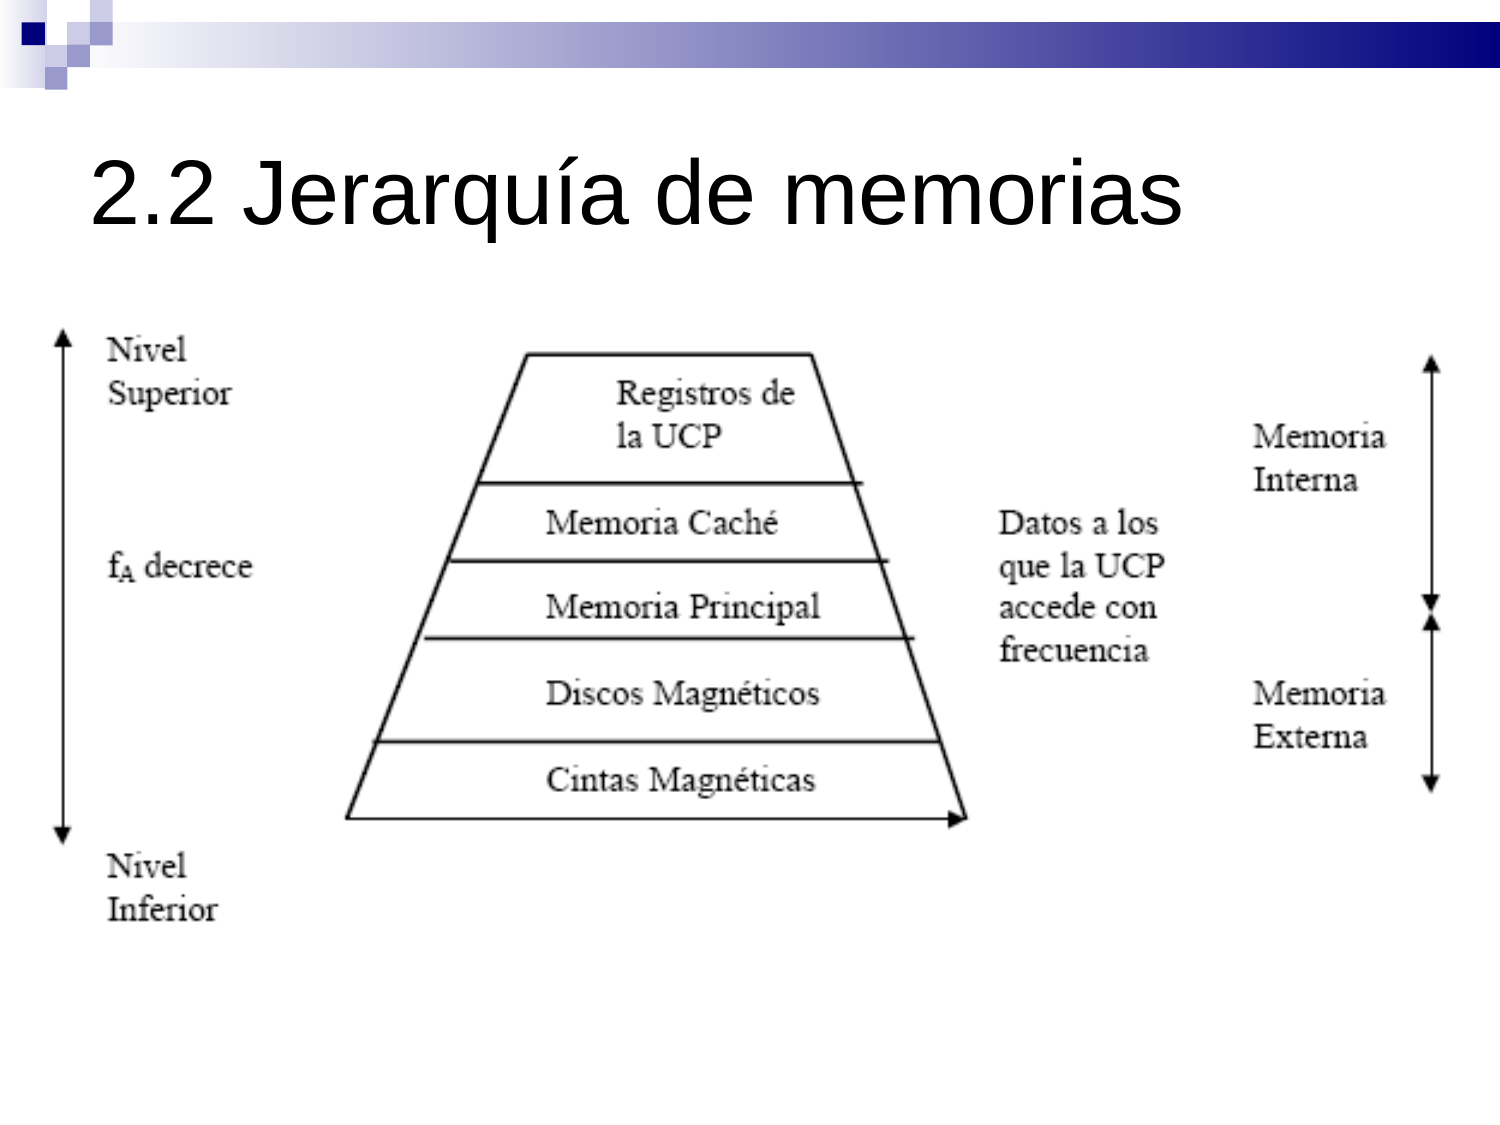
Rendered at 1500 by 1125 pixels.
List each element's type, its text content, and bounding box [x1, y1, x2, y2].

title 2.2 Jerarquía de memorias [75, 75, 1426, 301]
picture [41, 314, 1500, 972]
